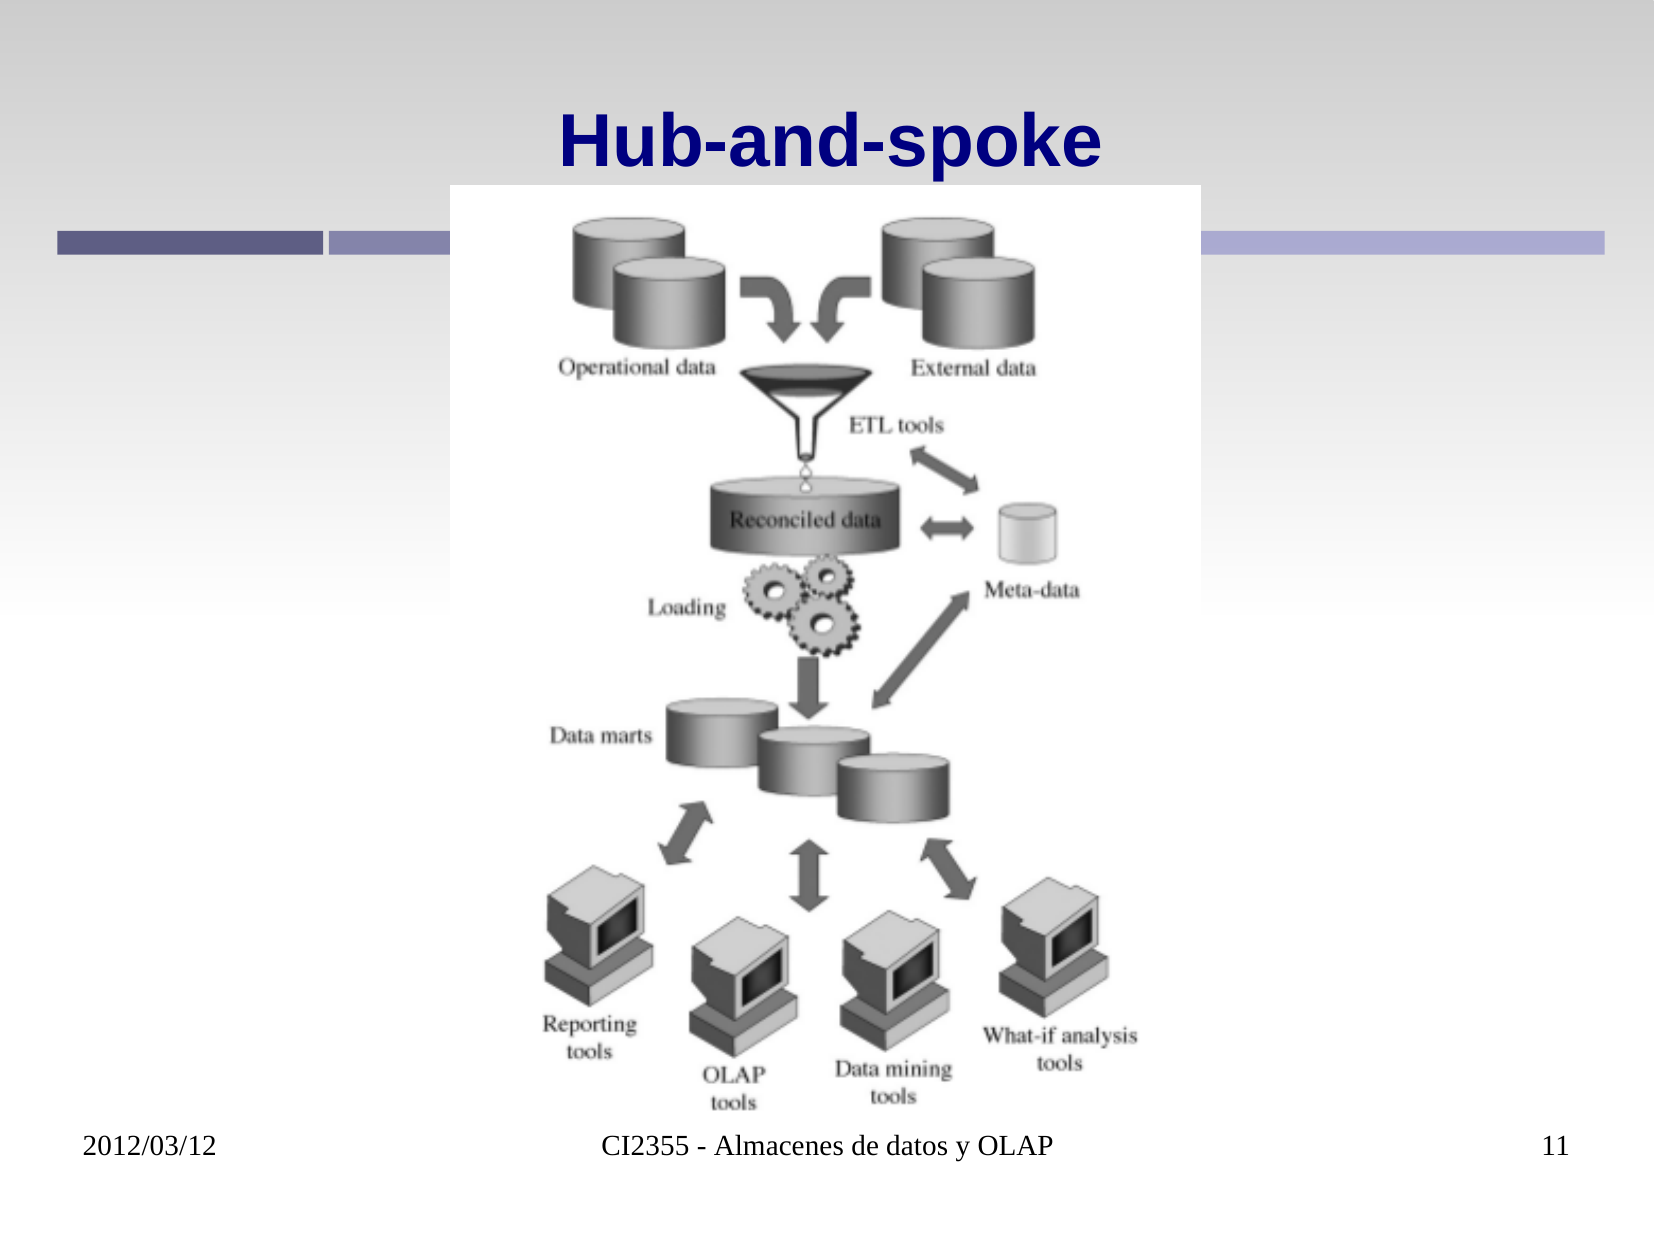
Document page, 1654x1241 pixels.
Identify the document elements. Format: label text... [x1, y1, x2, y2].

picture [450, 185, 1201, 1123]
title Hub-and-spoke [86, 55, 1576, 226]
